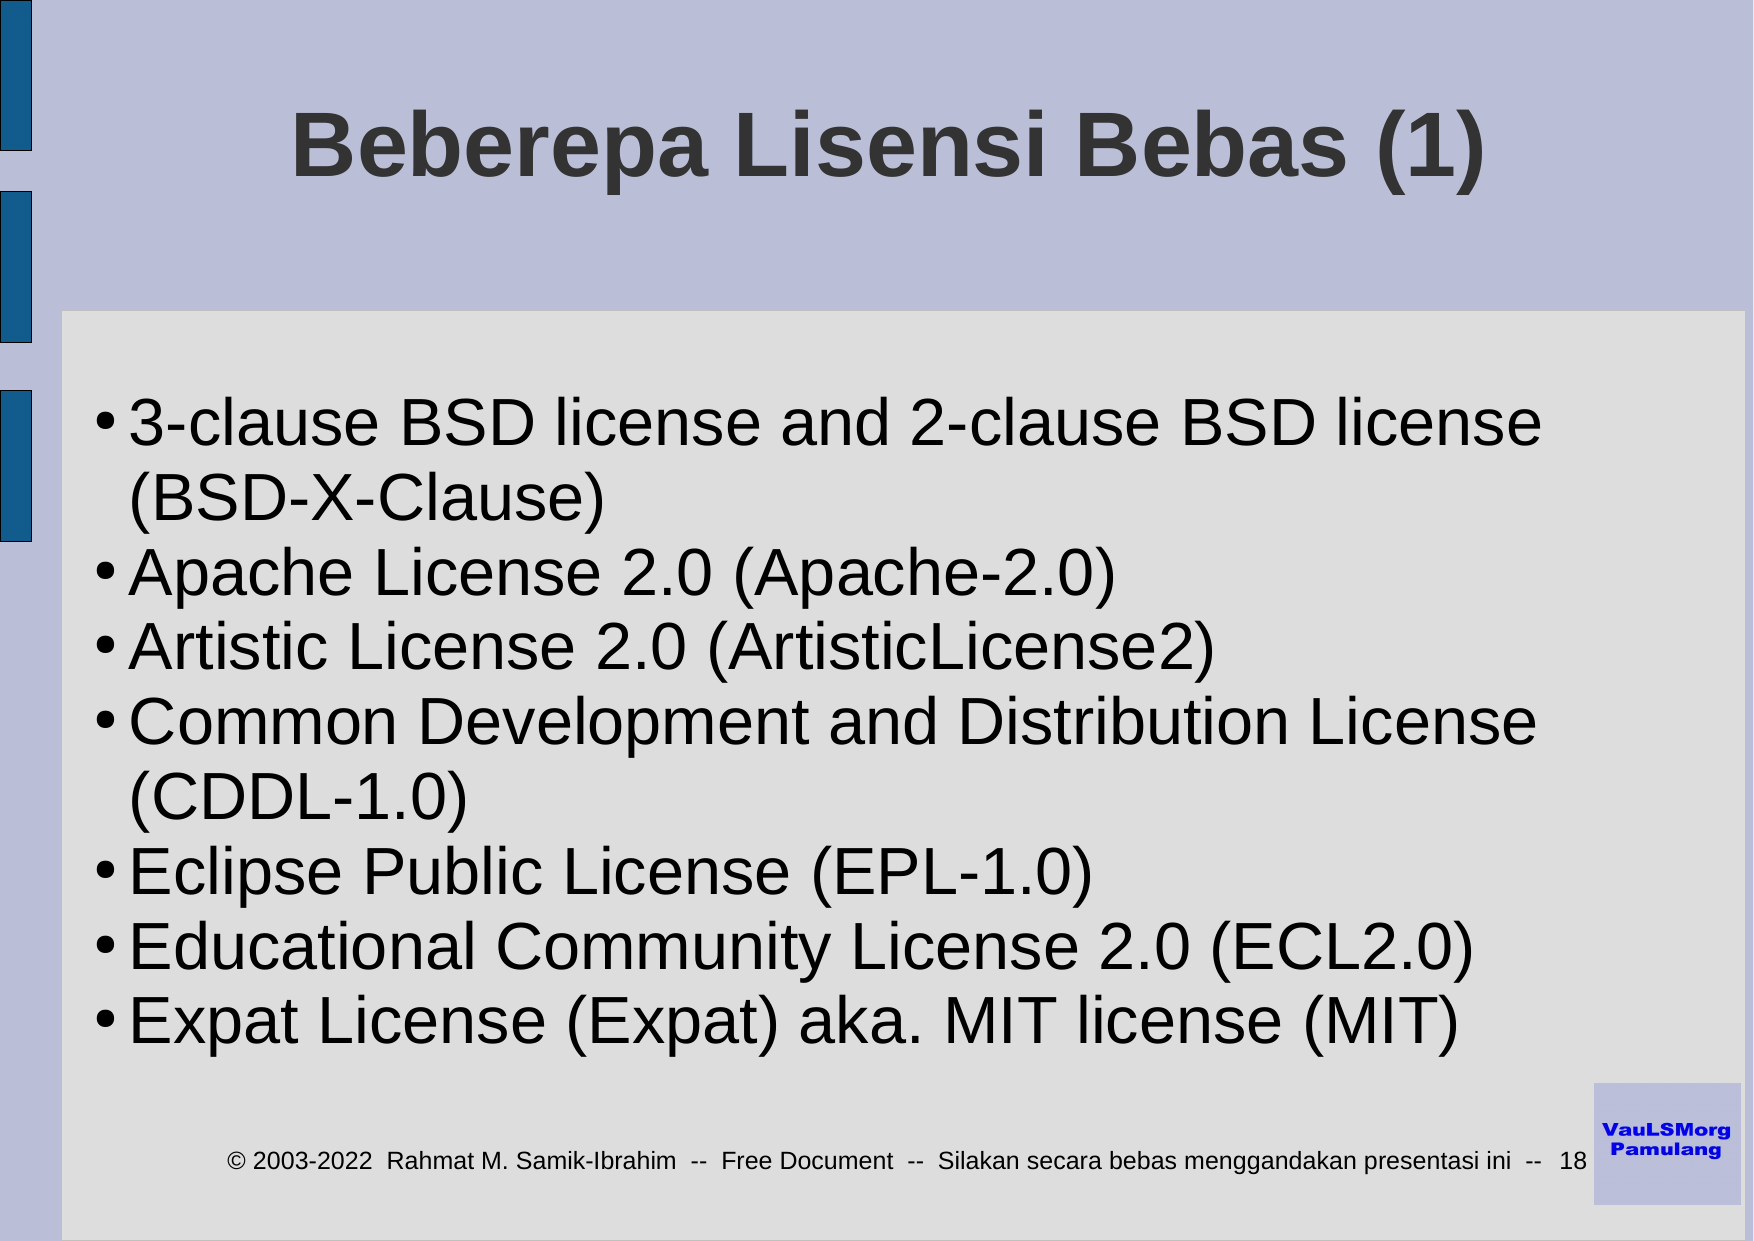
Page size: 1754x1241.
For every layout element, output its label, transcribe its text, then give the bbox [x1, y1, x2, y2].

title Beberepa Lisensi Bebas (1) [55, 73, 1724, 217]
picture [1594, 1083, 1741, 1205]
list 3-clause BSD license and 2-clause BSD license (BSD-X-Clause) Apache License 2.0 (Apache-2.0) Artistic License 2.0 (ArtisticLicense2) Common Development and Distribution License (CDDL-1.0) Eclipse Public License (EPL-1.0) Educational Community License 2.0 (ECL2.0) Expat License (Expat) aka. MIT license (MIT) [0, 385, 1735, 1059]
